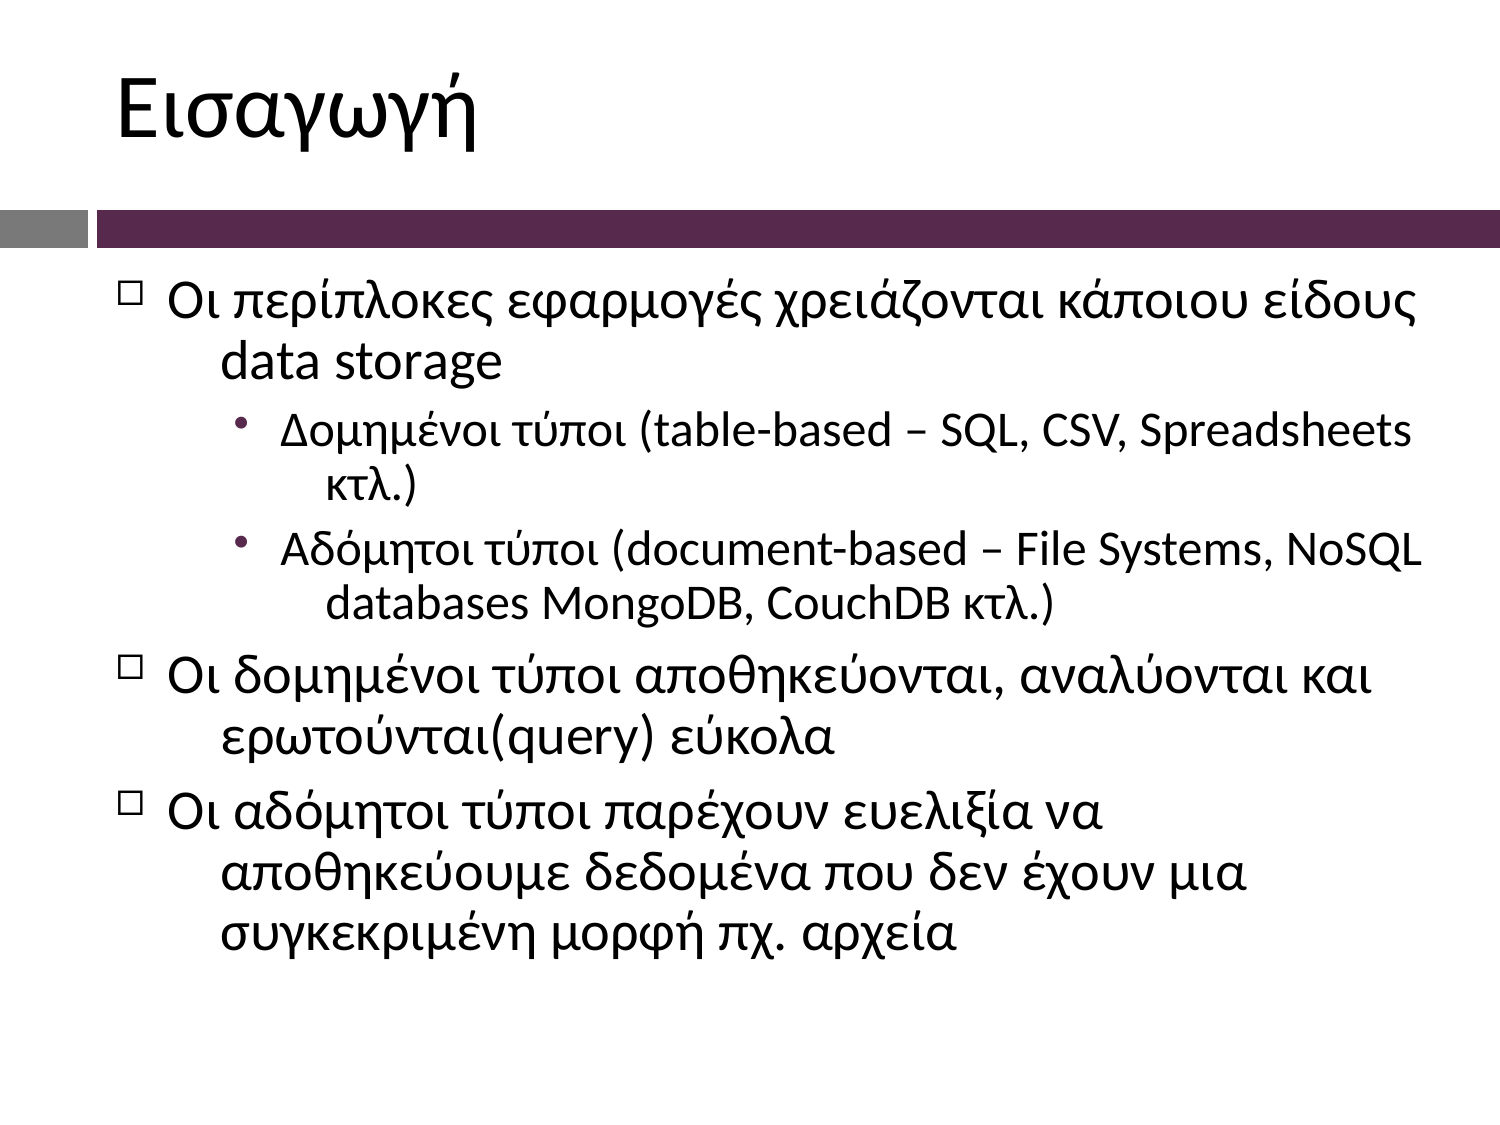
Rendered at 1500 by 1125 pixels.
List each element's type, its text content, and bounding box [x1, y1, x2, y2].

list Οι περίπλοκες εφαρμογές χρειάζονται κάποιου είδους data storage Δομημένοι τύποι (table-based – SQL, CSV, Spreadsheets κτλ.) Αδόμητοι τύποι (document-based – File Systems, NoSQL databases MongoDB, CouchDB κτλ.) Οι δομημένοι τύποι αποθηκεύονται, αναλύονται και ερωτούνται(query) εύκολα Οι αδόμητοι τύποι παρέχουν ευελιξία να αποθηκεύουμε δεδομένα που δεν έχουν μια συγκεκριμένη μορφή πχ. αρχεία [100, 262, 1438, 1000]
title Εισαγωγή [100, 19, 1438, 182]
